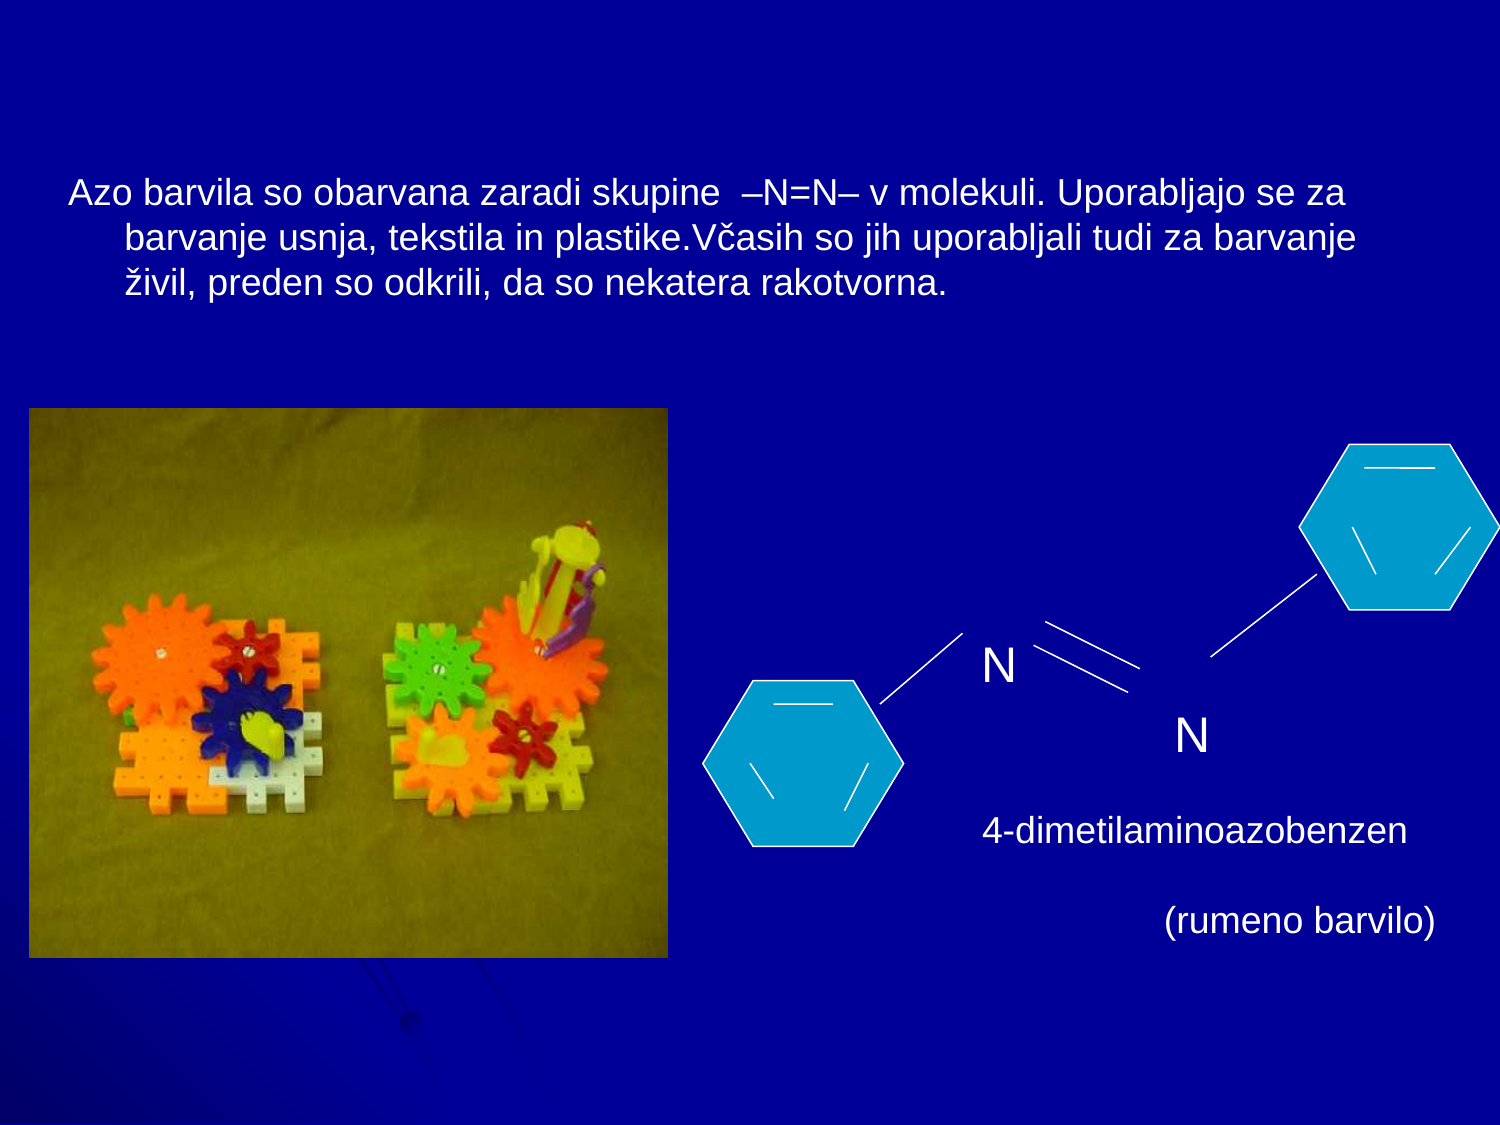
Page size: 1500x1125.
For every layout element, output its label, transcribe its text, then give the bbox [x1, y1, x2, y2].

text_box 4-dimetilaminoazobenzen (rumeno barvilo) [820, 798, 1500, 949]
text_box [1299, 444, 1500, 610]
list Azo barvila so obarvana zaradi skupine –N=N– v molekuli. Uporabljajo se za barvanje usnja, tekstila in plastike.Včasih so jih uporabljali tudi za barvanje živil, preden so odkrili, da so nekatera rakotvorna. N N [53, 160, 1404, 905]
text_box [702, 680, 904, 847]
picture [29, 408, 668, 958]
